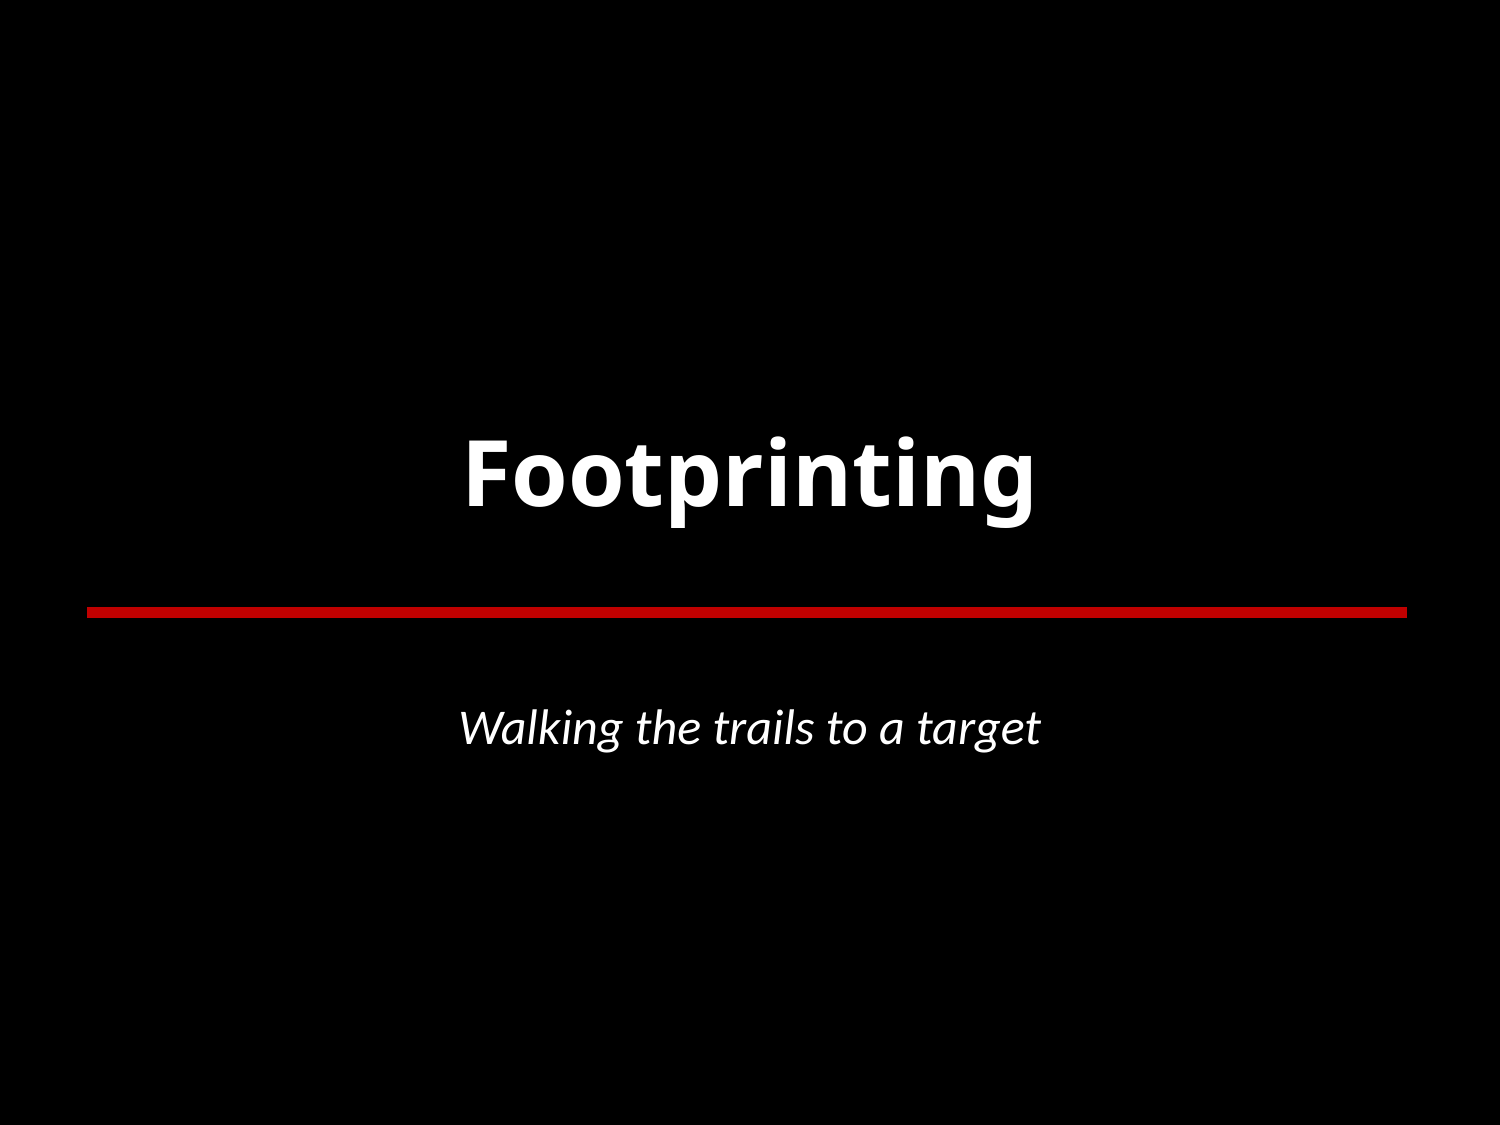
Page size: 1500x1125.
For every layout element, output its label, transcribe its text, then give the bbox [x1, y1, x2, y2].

subtitle Walking the trails to a target [225, 687, 1275, 963]
title Footprinting [112, 349, 1388, 591]
